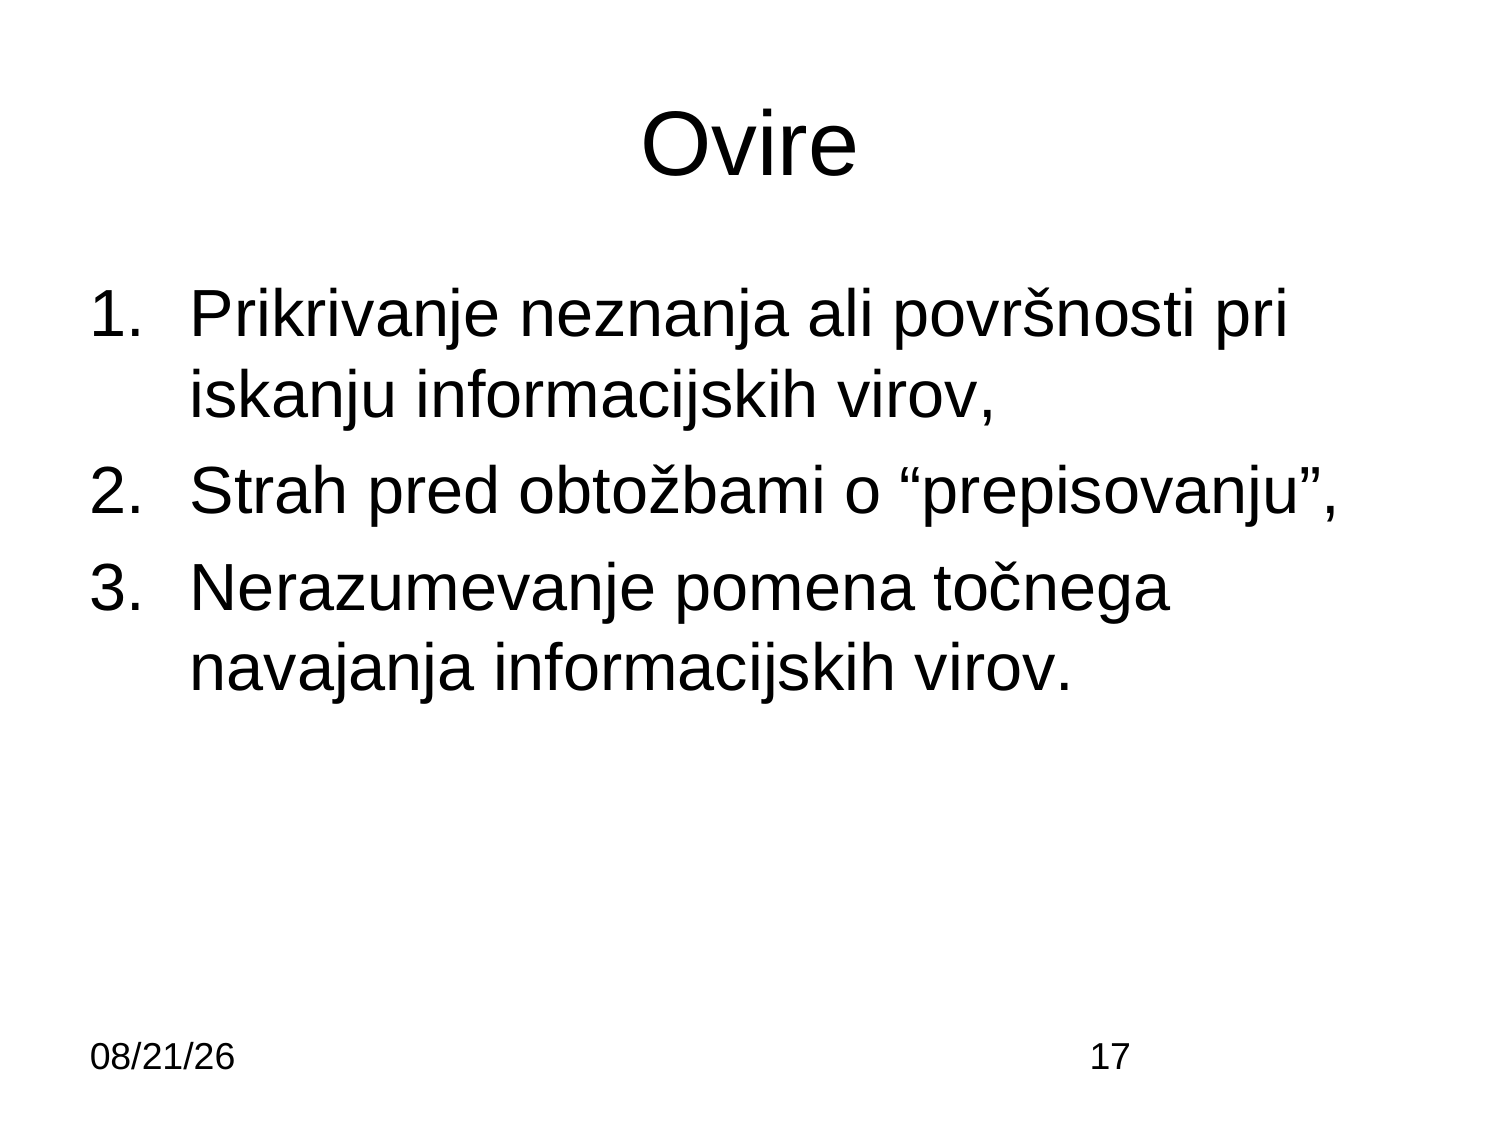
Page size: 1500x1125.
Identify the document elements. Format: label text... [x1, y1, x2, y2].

list Prikrivanje neznanja ali površnosti pri iskanju informacijskih virov, Strah pred obtožbami o “prepisovanju”, Nerazumevanje pomena točnega navajanja informacijskih virov. [75, 262, 1426, 1006]
title Ovire [75, 45, 1426, 233]
